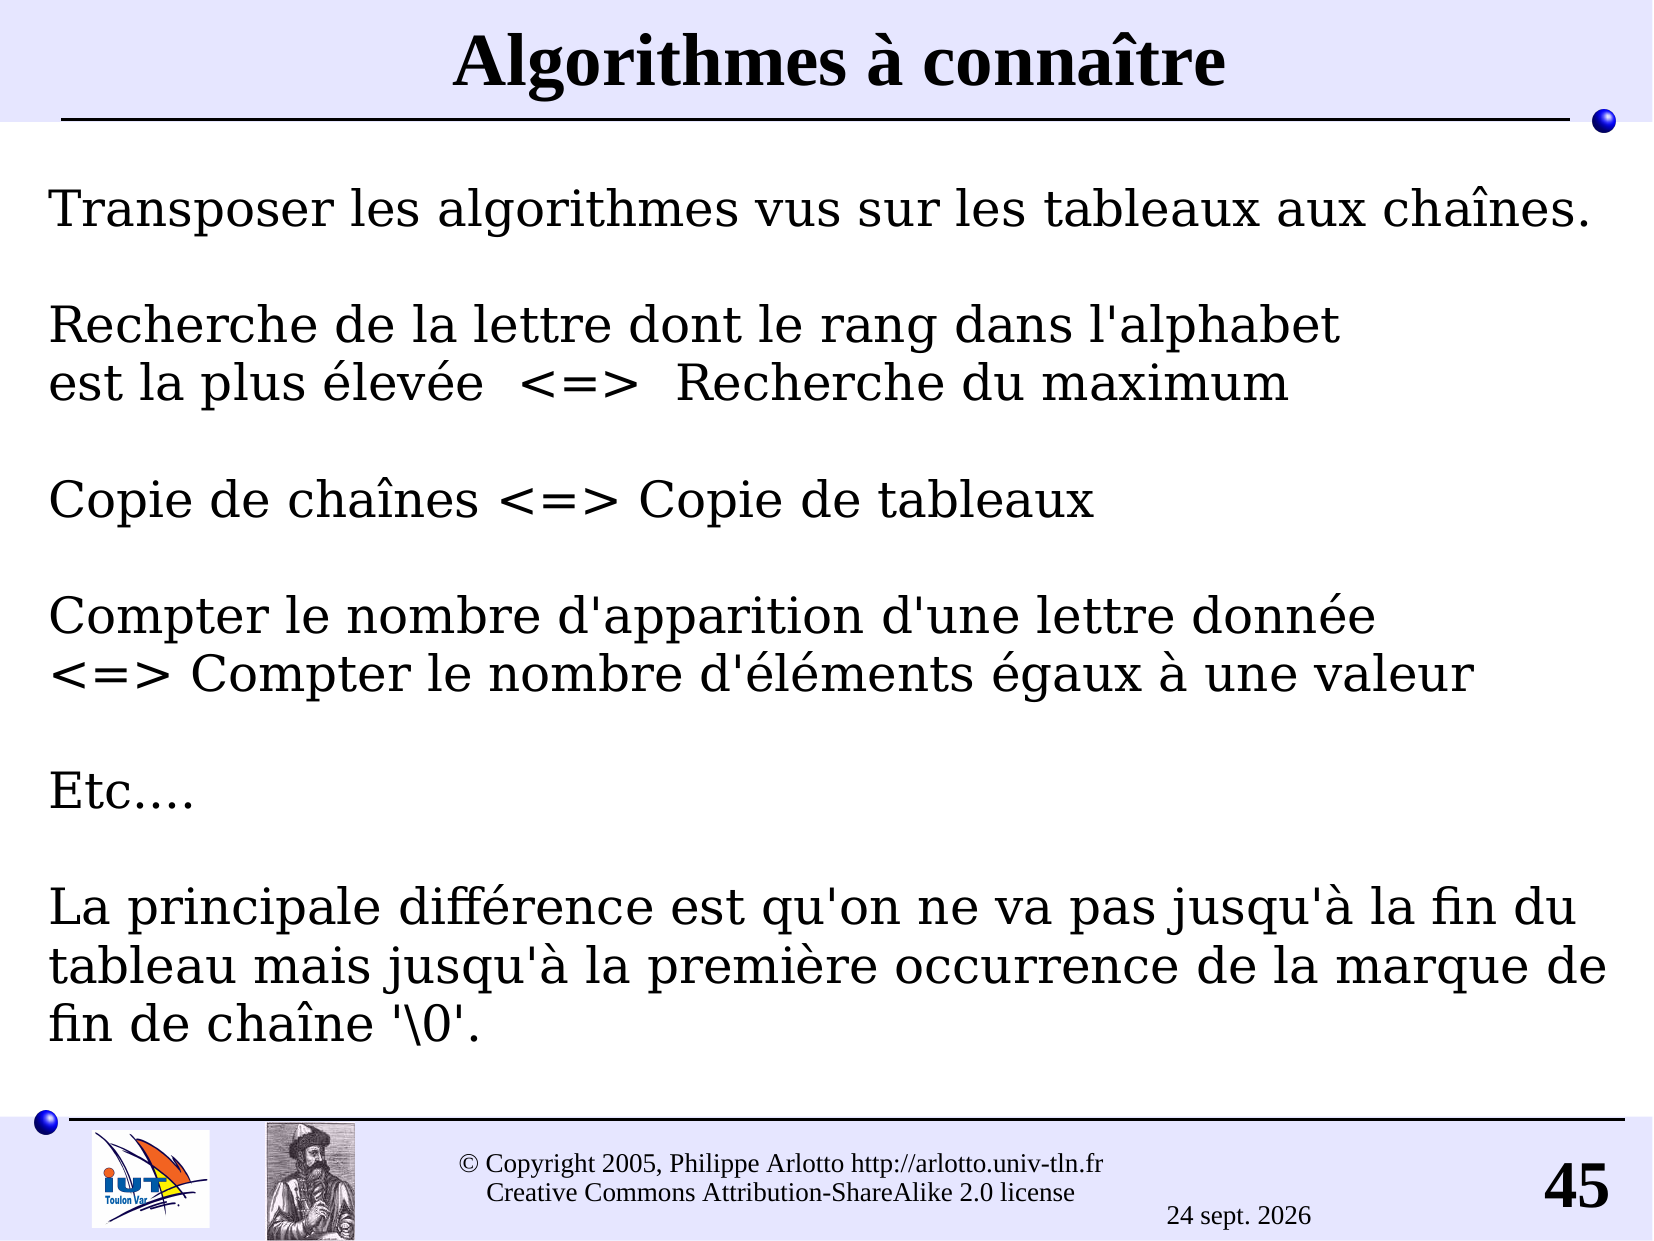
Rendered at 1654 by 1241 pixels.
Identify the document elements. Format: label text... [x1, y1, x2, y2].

title Algorithmes à connaître [95, 11, 1585, 110]
picture [265, 1175, 355, 1241]
text_box Transposer les algorithmes vus sur les tableaux aux chaînes. Recherche de la lettre dont le rang dans l'alphabet est la plus élevée <=> Recherche du maximum Copie de chaînes <=> Copie de tableaux Compter le nombre d'apparition d'une lettre donnée <=> Compter le nombre d'éléments égaux à une valeur Etc.... La principale différence est qu'on ne va pas jusqu'à la fin du tableau mais jusqu'à la première occurrence de la marque de fin de chaîne '\0'. [48, 179, 1609, 1175]
